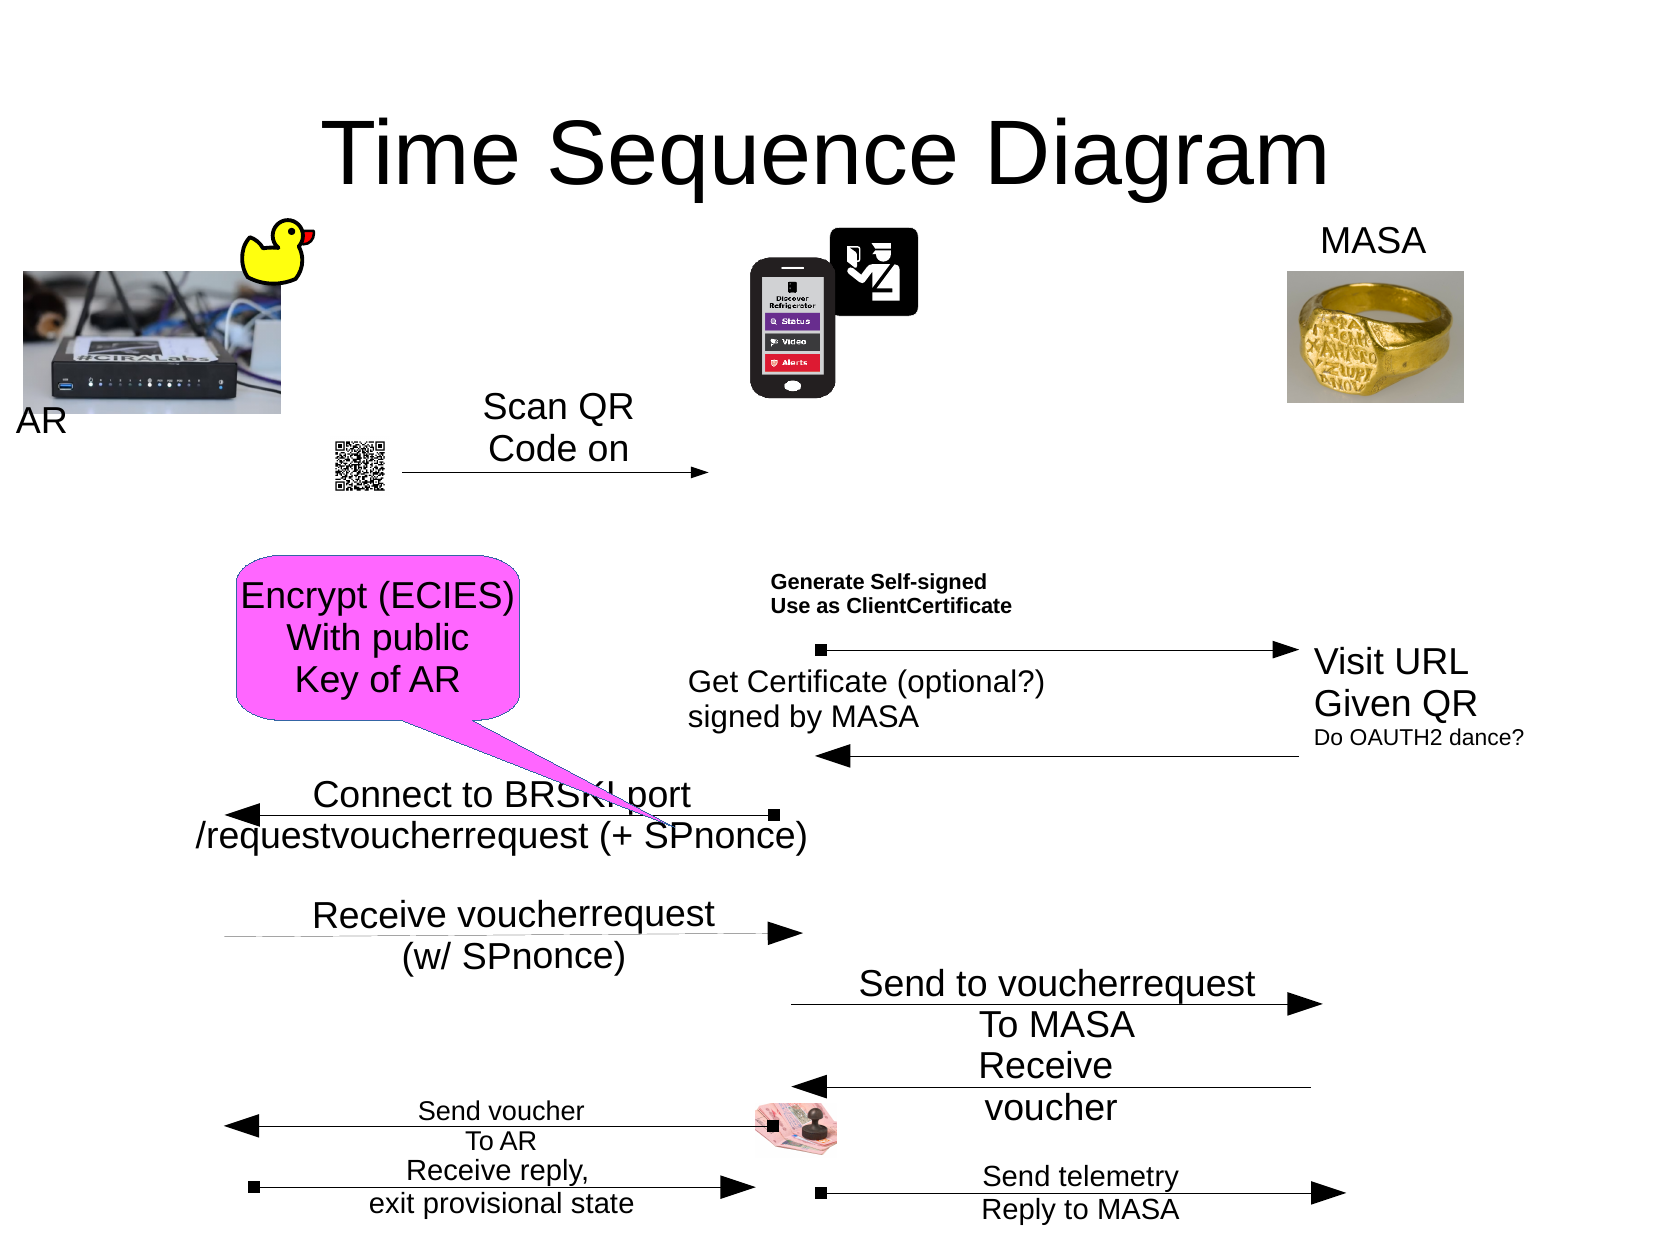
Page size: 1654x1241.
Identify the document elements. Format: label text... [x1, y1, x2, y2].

text_box Scan QR Code on [467, 377, 650, 477]
text_box Visit URL Given QR Do OAUTH2 dance? [1299, 633, 1540, 758]
text_box AR [1, 392, 83, 449]
picture [23, 212, 319, 414]
text_box Encrypt (ECIES) With public Key of AR [236, 555, 675, 828]
text_box MASA [1305, 212, 1441, 270]
picture [330, 436, 390, 496]
picture [746, 224, 922, 402]
title Time Sequence Diagram [82, 49, 1571, 257]
text_box Get Certificate (optional?) signed by MASA [673, 657, 1070, 756]
picture [755, 1103, 837, 1158]
text_box Generate Self-signed Use as ClientCertificate [755, 562, 1028, 626]
picture [1287, 271, 1464, 403]
